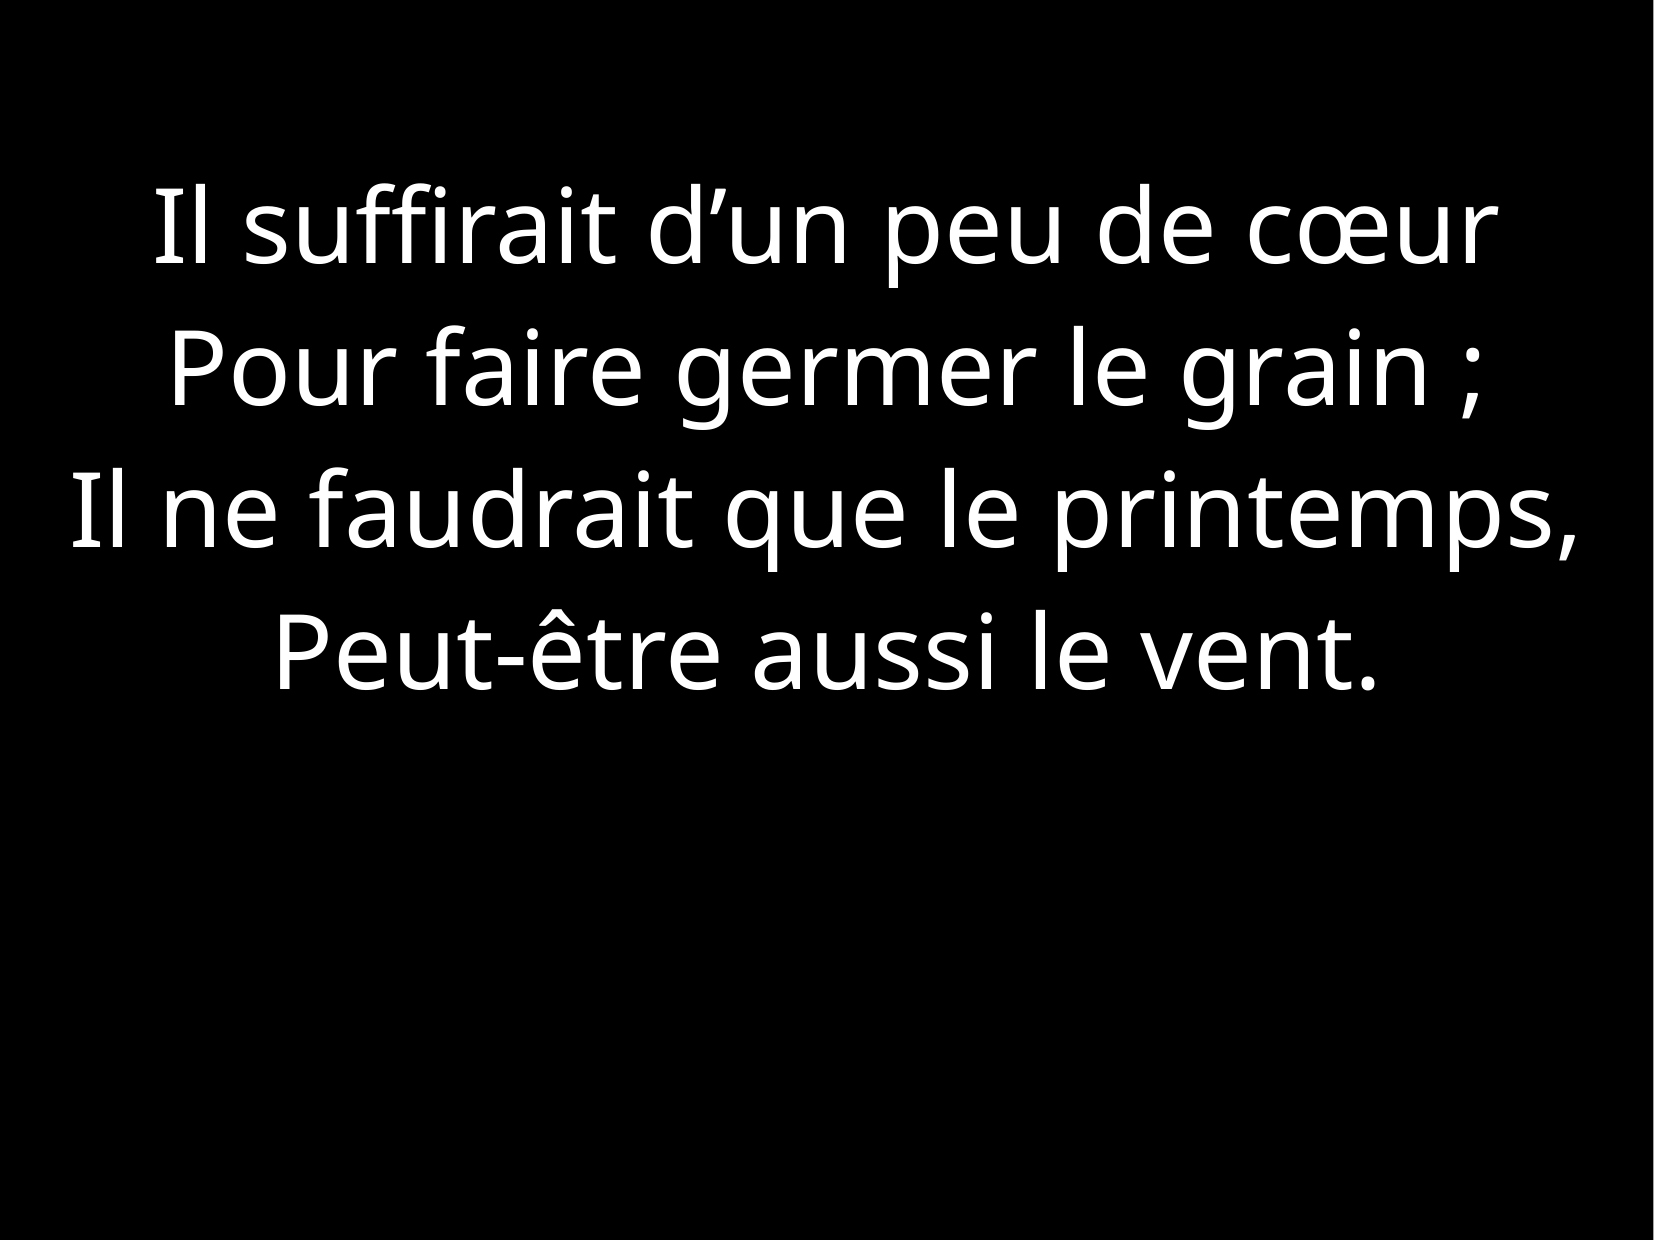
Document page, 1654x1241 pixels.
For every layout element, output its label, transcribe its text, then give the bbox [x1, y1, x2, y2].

subtitle Il suffirait d’un peu de cœur Pour faire germer le grain ; Il ne faudrait que le printemps, Peut-être aussi le vent. [35, 0, 1619, 1161]
